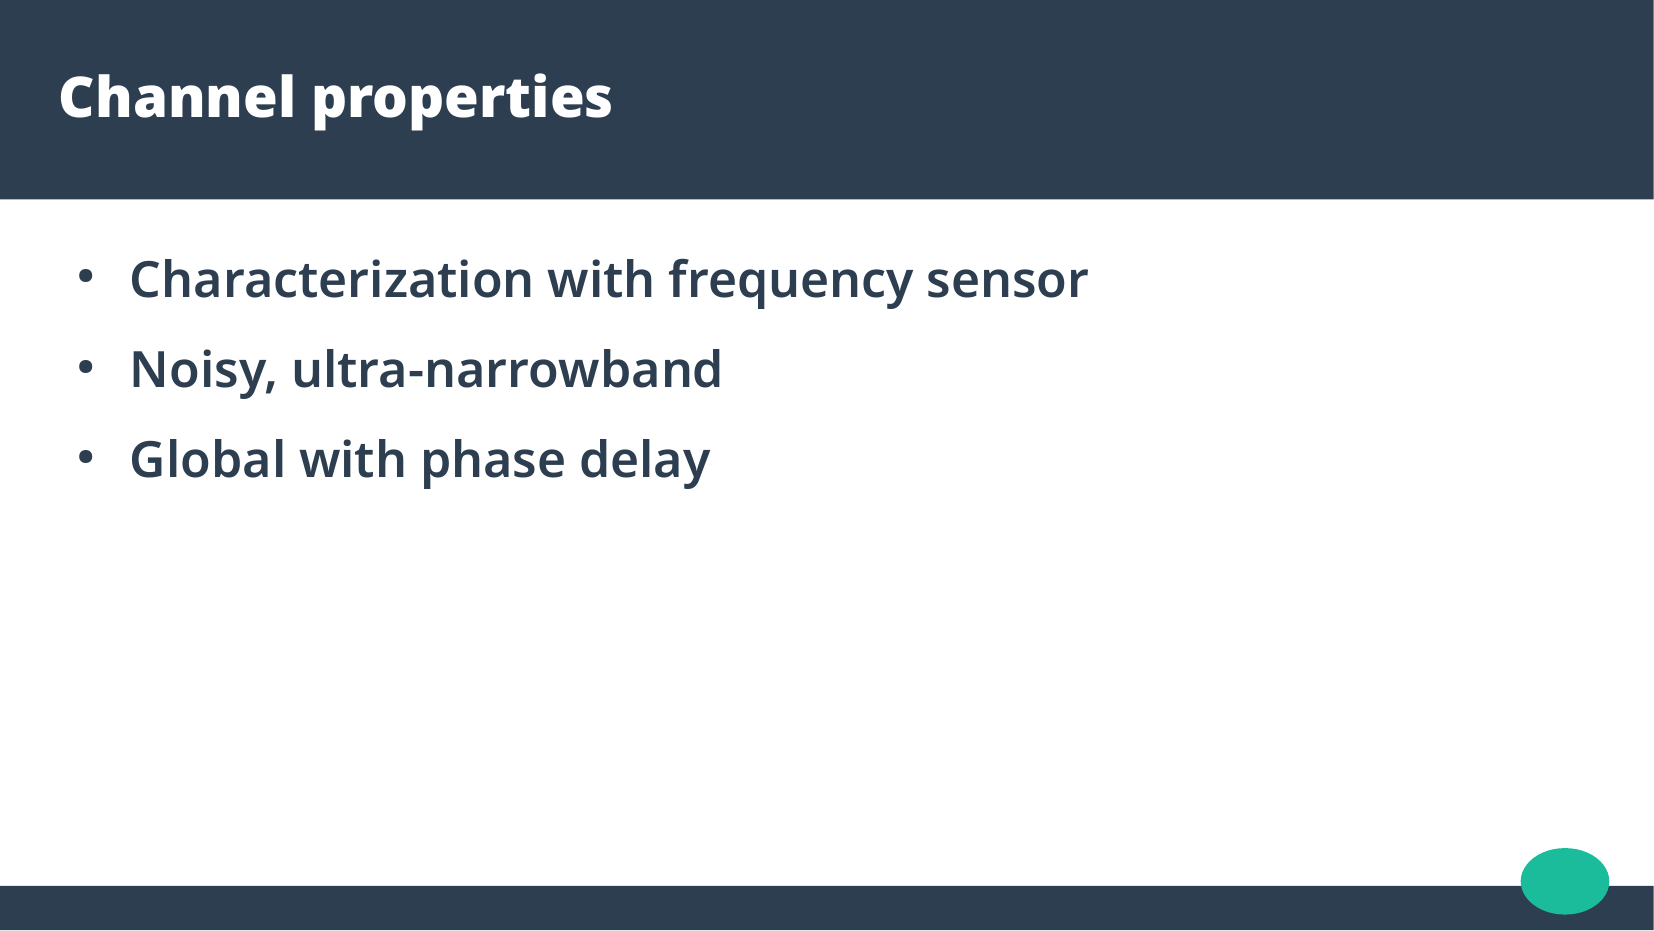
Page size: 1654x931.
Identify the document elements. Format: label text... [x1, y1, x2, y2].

list Characterization with frequency sensor Noisy, ultra-narrowband Global with phase delay [59, 243, 1595, 864]
title Channel properties [59, 37, 1595, 155]
